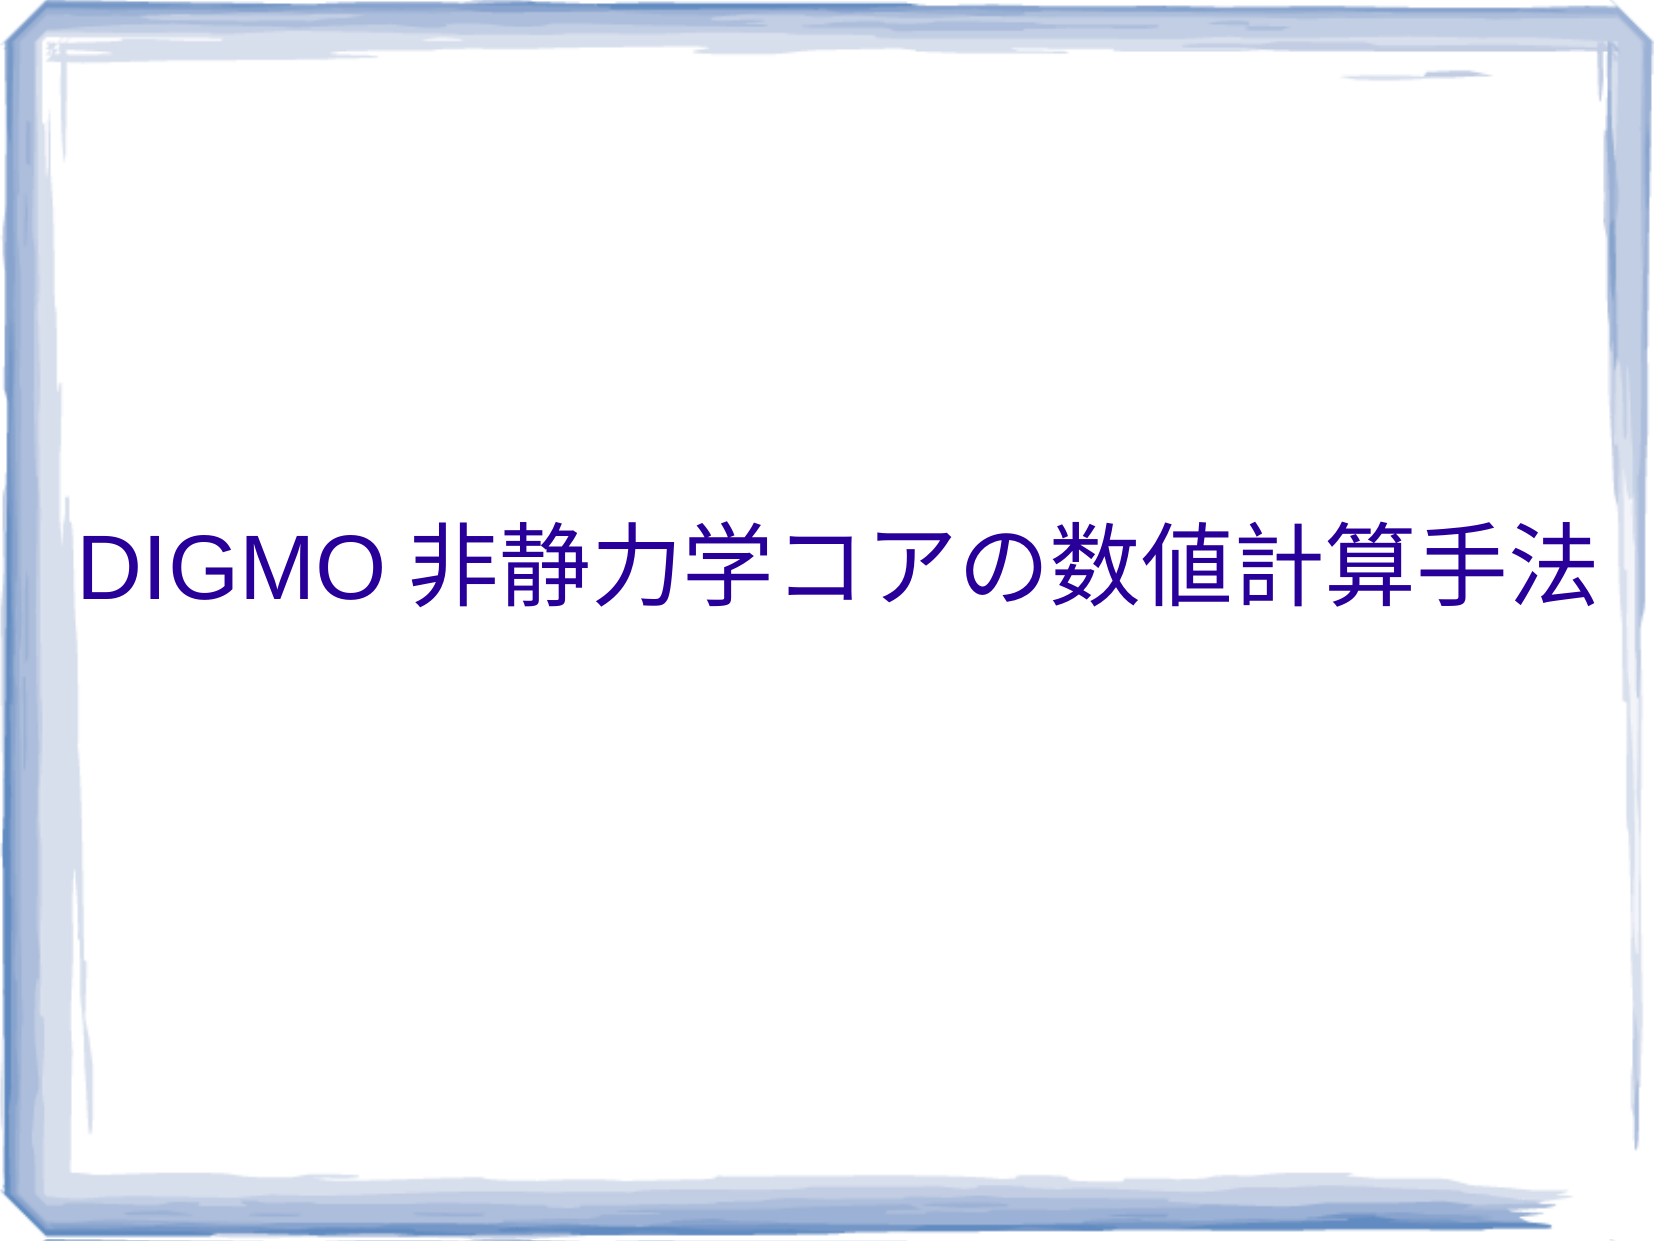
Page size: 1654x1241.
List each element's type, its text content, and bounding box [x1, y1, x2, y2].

picture [0, 0, 1654, 1241]
title DIGMO非静力学コアの数値計算手法 [53, 460, 1625, 668]
